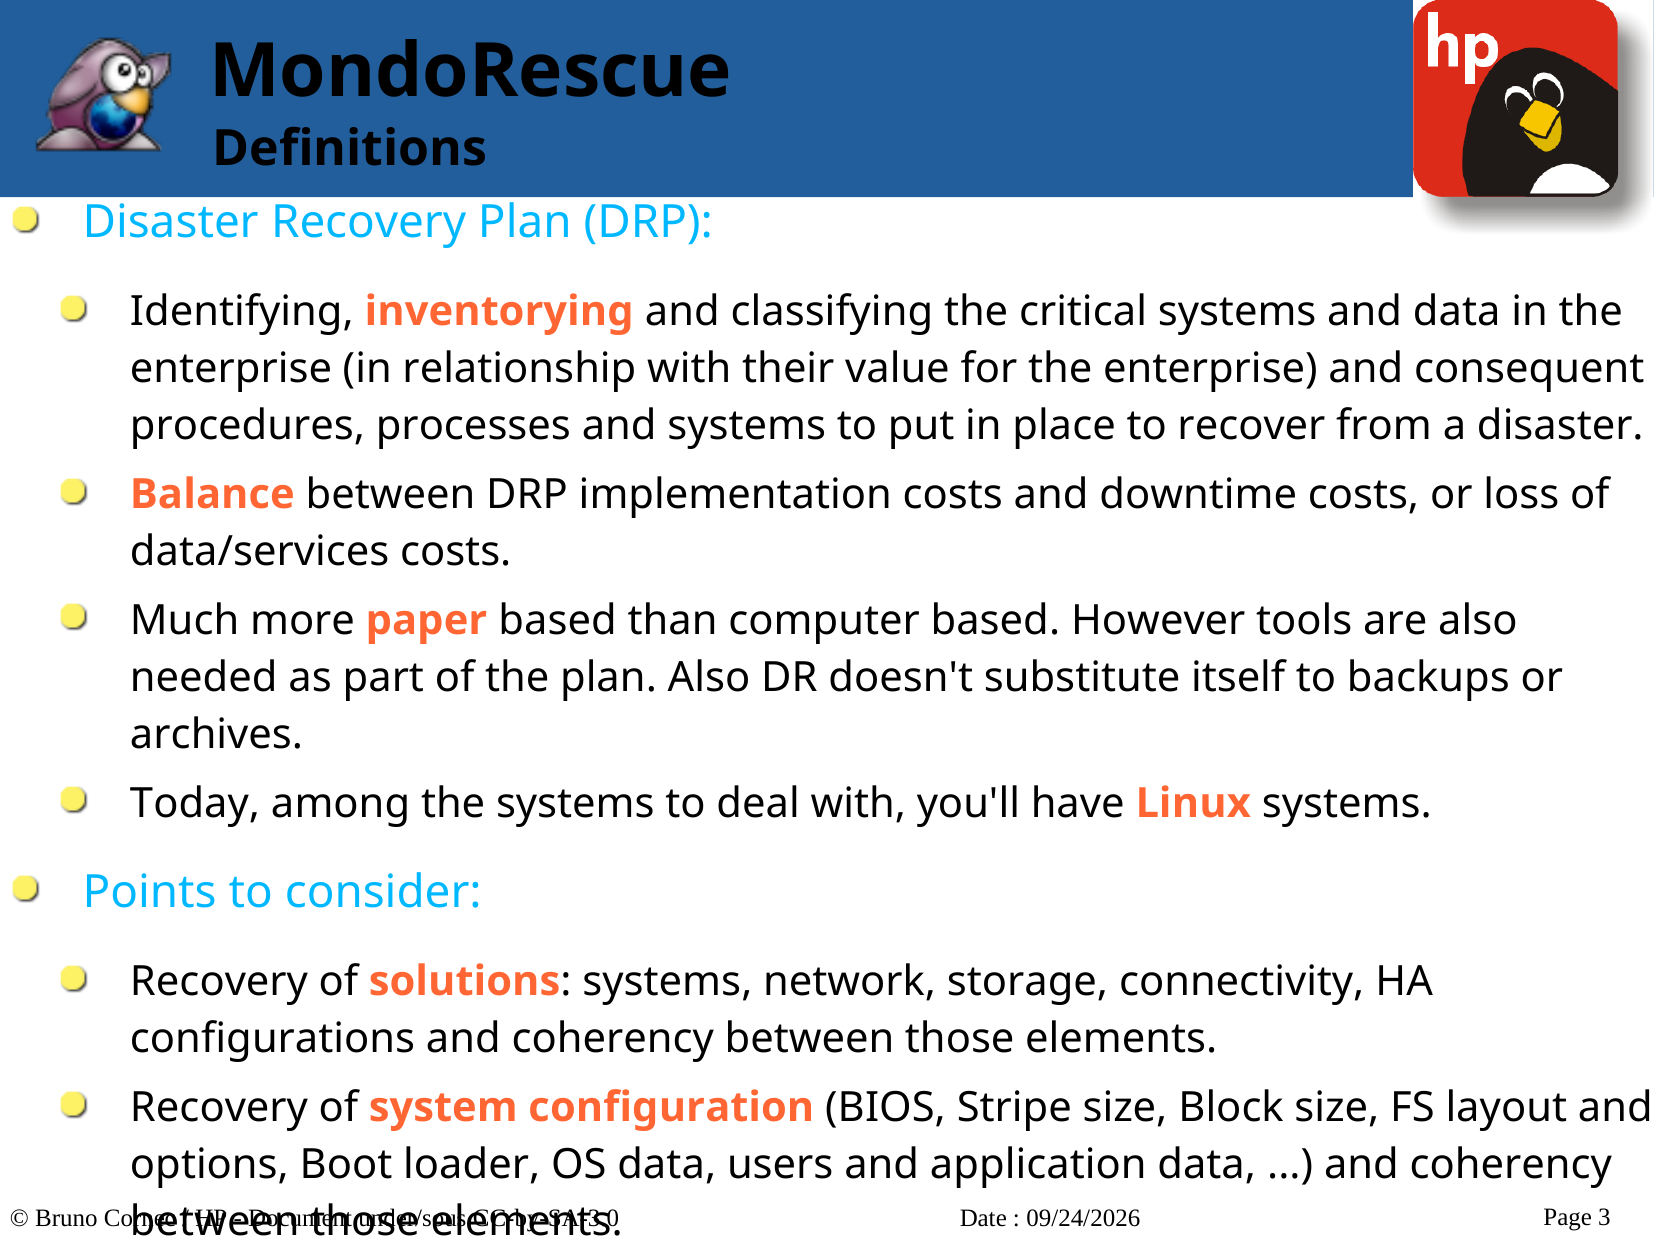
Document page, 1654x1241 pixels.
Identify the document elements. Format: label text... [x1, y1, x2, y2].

title Definitions [212, 44, 1202, 188]
list Disaster Recovery Plan (DRP): Identifying, inventorying and classifying the critical systems and data in the enterprise (in relationship with their value for the enterprise) and consequent procedures, processes and systems to put in place to recover from a disaster. Balance between DRP implementation costs and downtime costs, or loss of data/services costs. Much more paper based than computer based. However tools are also needed as part of the plan. Also DR doesn't substitute itself to backups or archives. Today, among the systems to deal with, you'll have Linux systems. Points to consider: Recovery of solutions: systems, network, storage, connectivity, HA configurations and coherency between those elements. Recovery of system configuration (BIOS, Stripe size, Block size, FS layout and options, Boot loader, OS data, users and application data, ...) and coherency between those elements. [0, 188, 1654, 1223]
picture [0, 0, 211, 188]
picture [1413, 0, 1654, 188]
